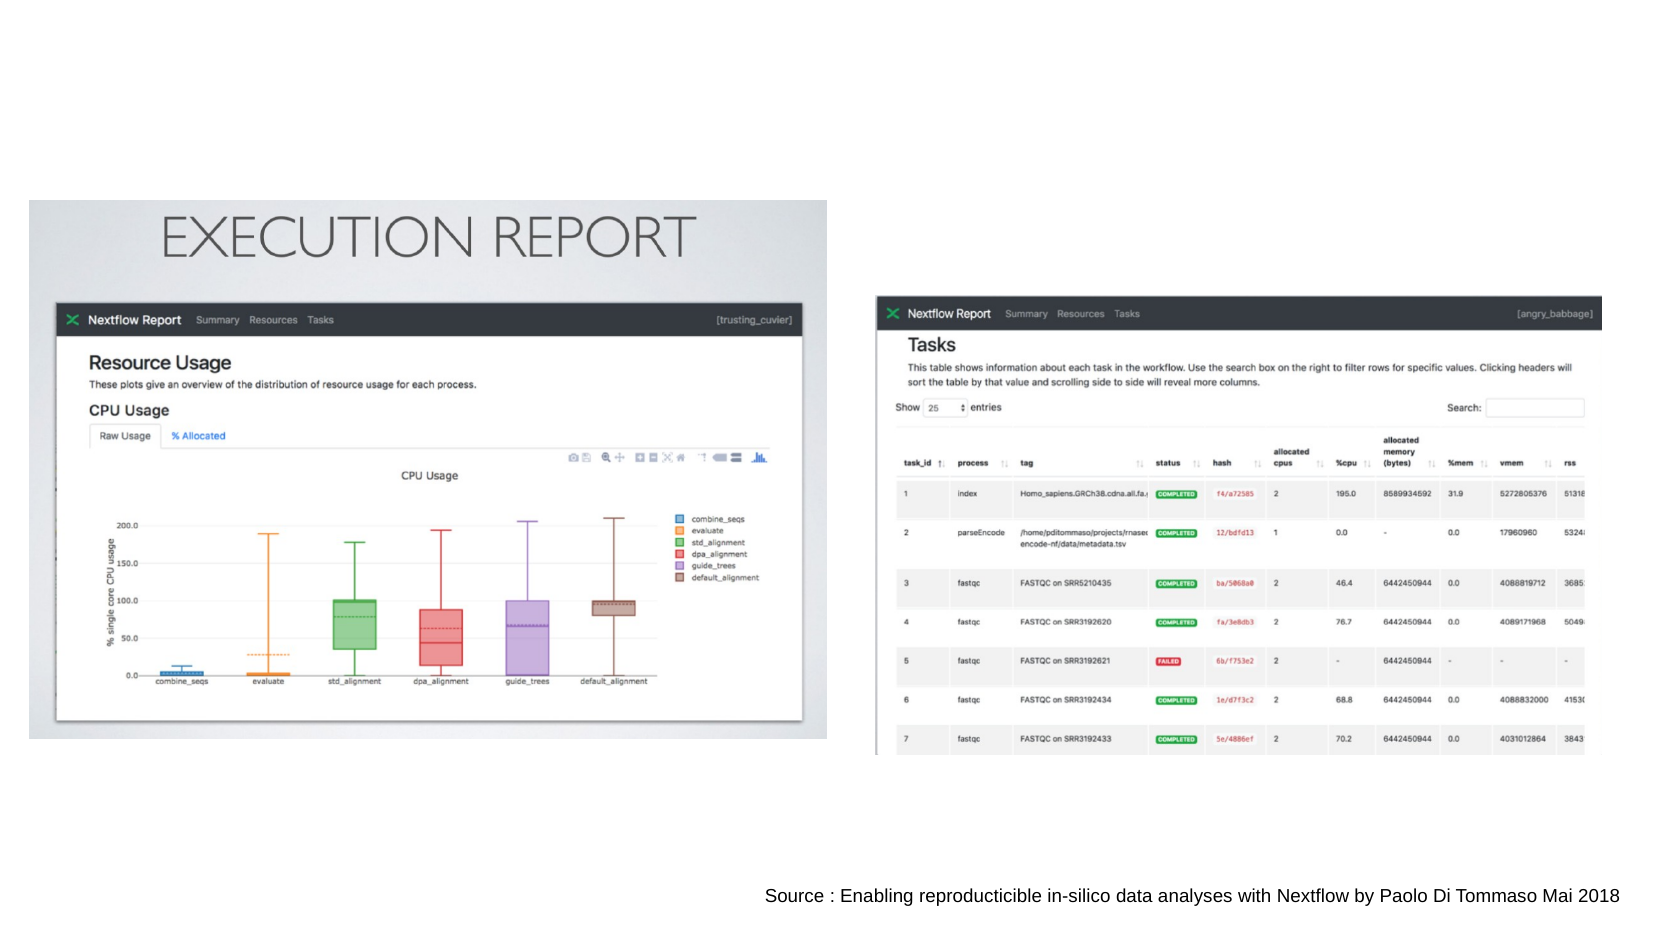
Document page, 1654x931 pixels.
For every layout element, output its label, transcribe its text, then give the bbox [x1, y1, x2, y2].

picture [875, 295, 1602, 755]
text_box Source : Enabling reproducticible in-silico data analyses with Nextflow by Paolo Di Tommaso Mai 2018 [750, 878, 1635, 915]
picture [29, 200, 827, 739]
